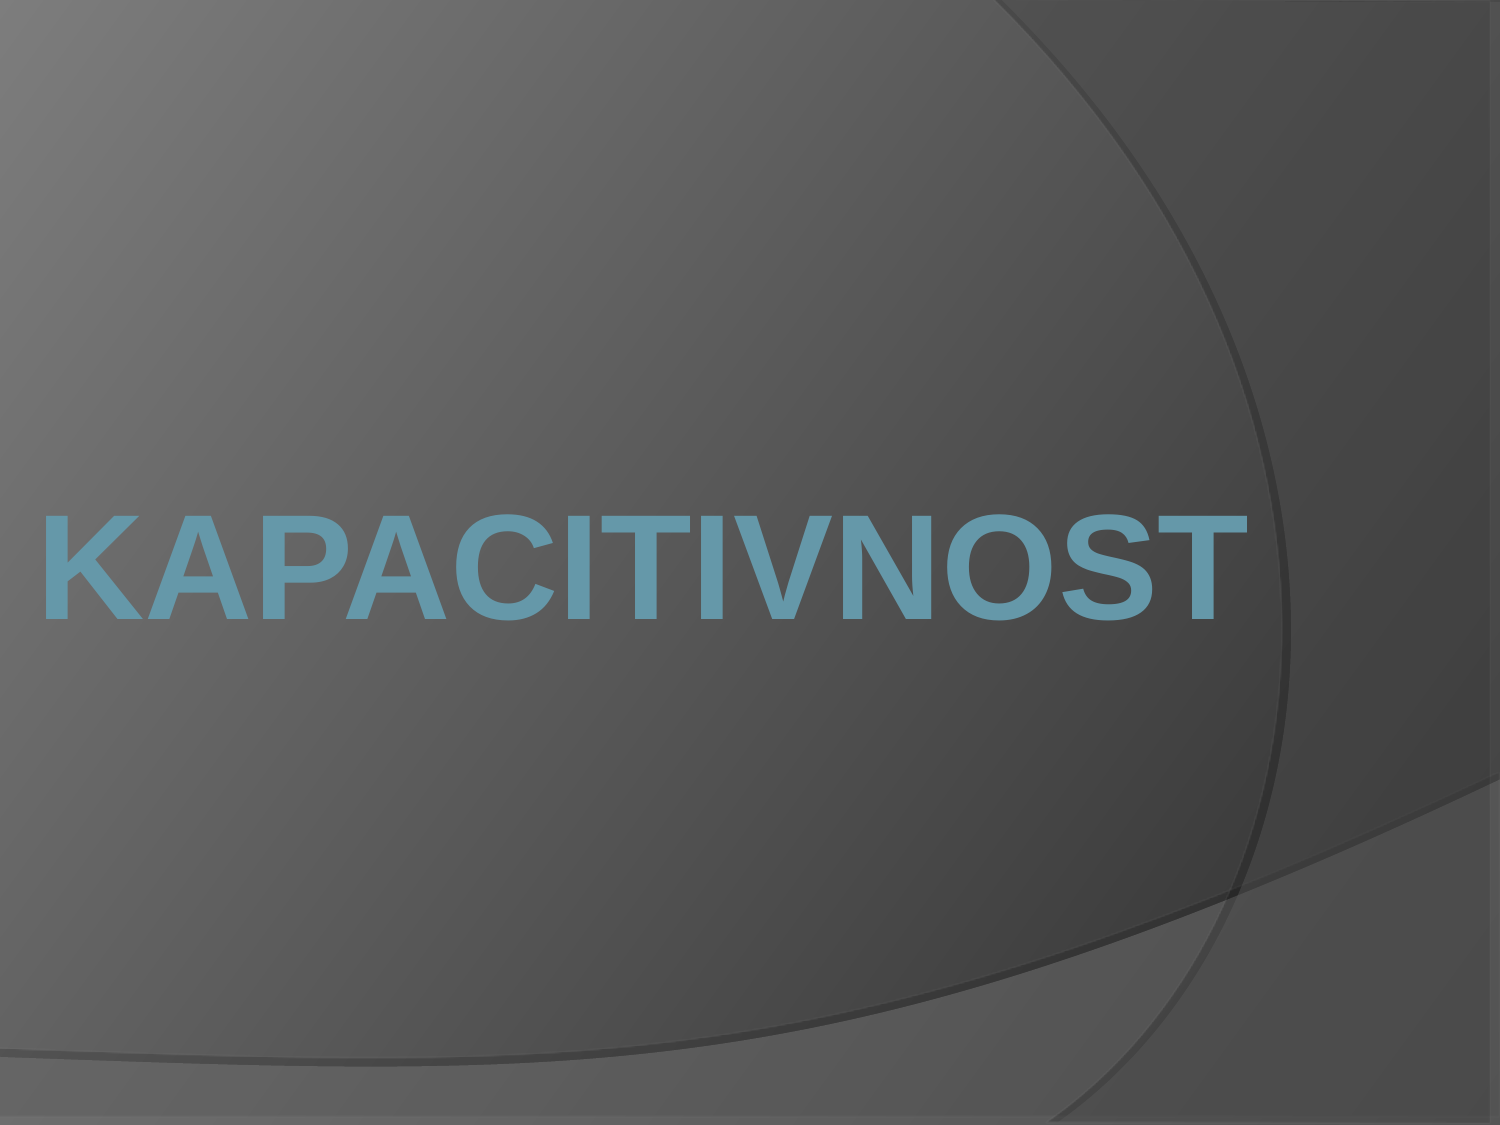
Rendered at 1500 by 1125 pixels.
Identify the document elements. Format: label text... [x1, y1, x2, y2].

text_box Kapacitivnost [12, 462, 1275, 658]
